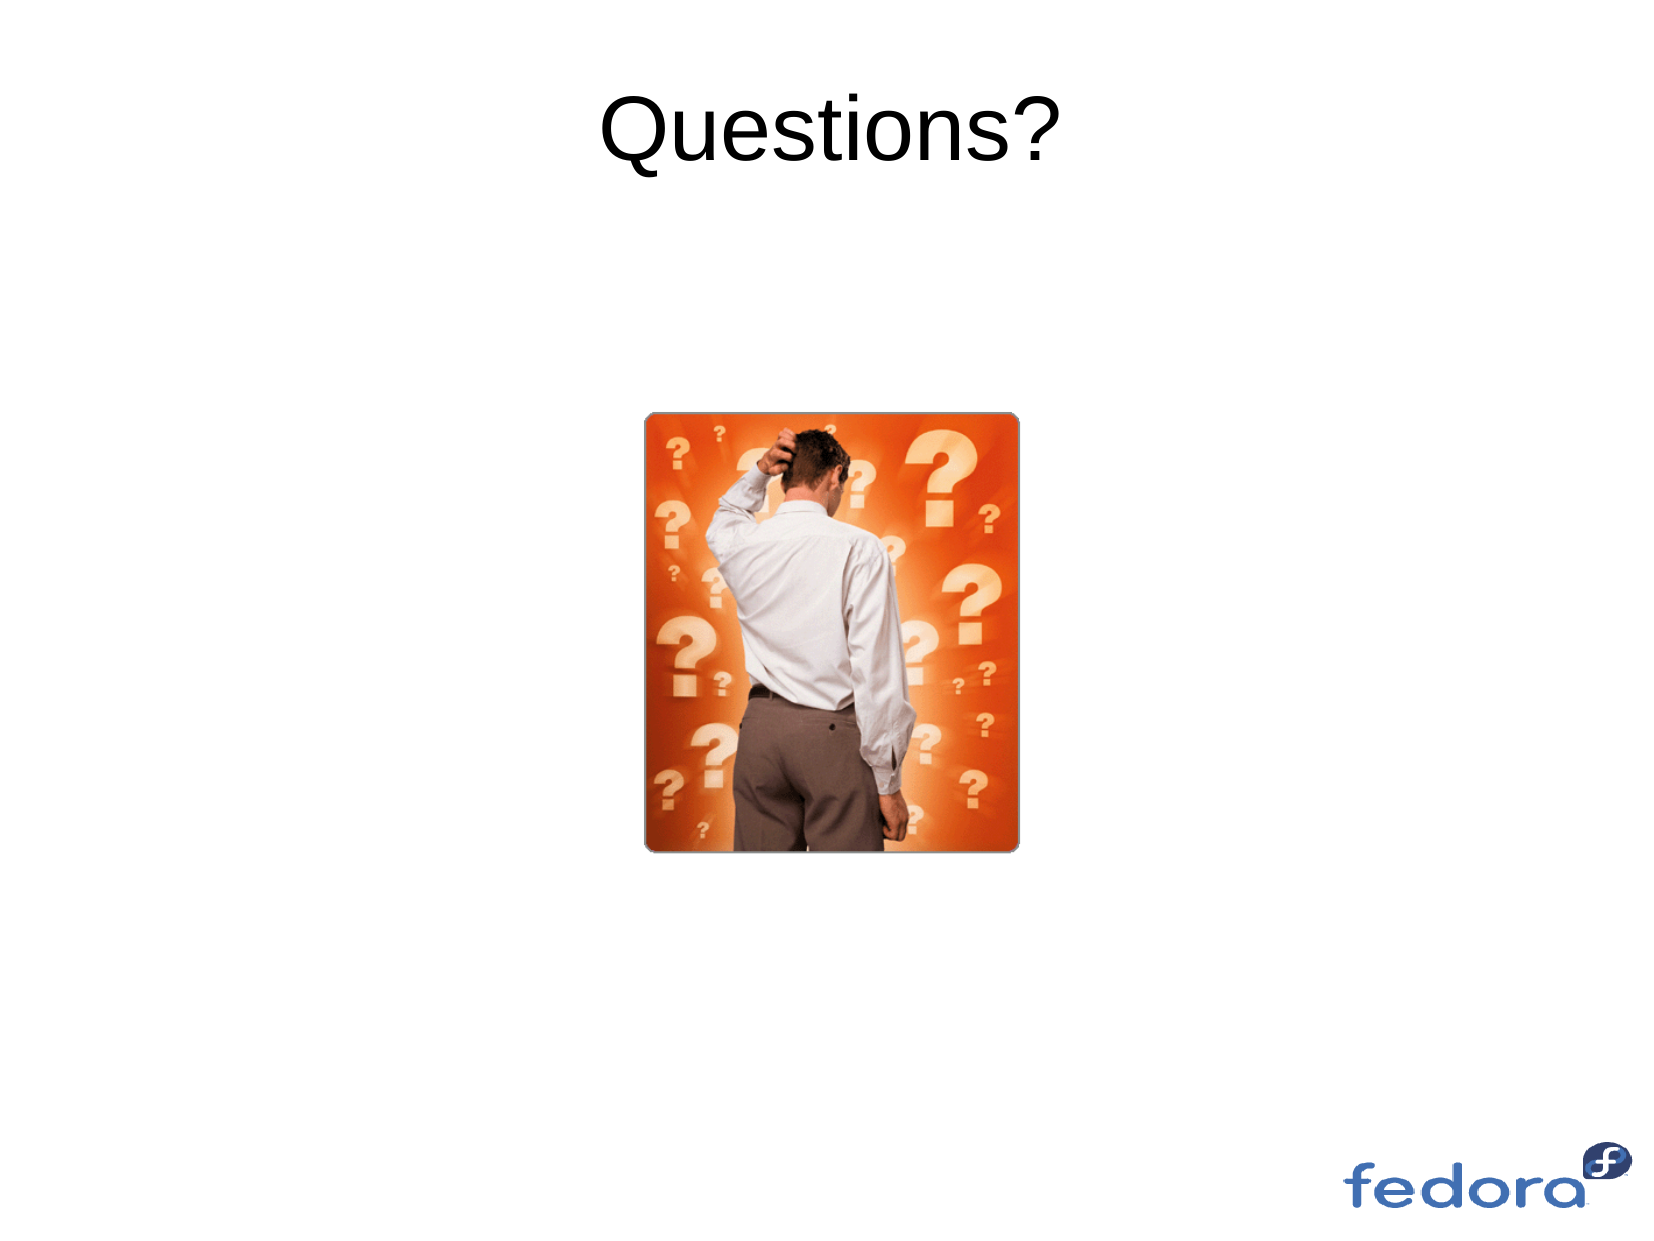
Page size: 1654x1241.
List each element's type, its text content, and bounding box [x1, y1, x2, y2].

title Questions? [86, 32, 1576, 226]
picture [637, 405, 1032, 863]
picture [1332, 1124, 1651, 1227]
